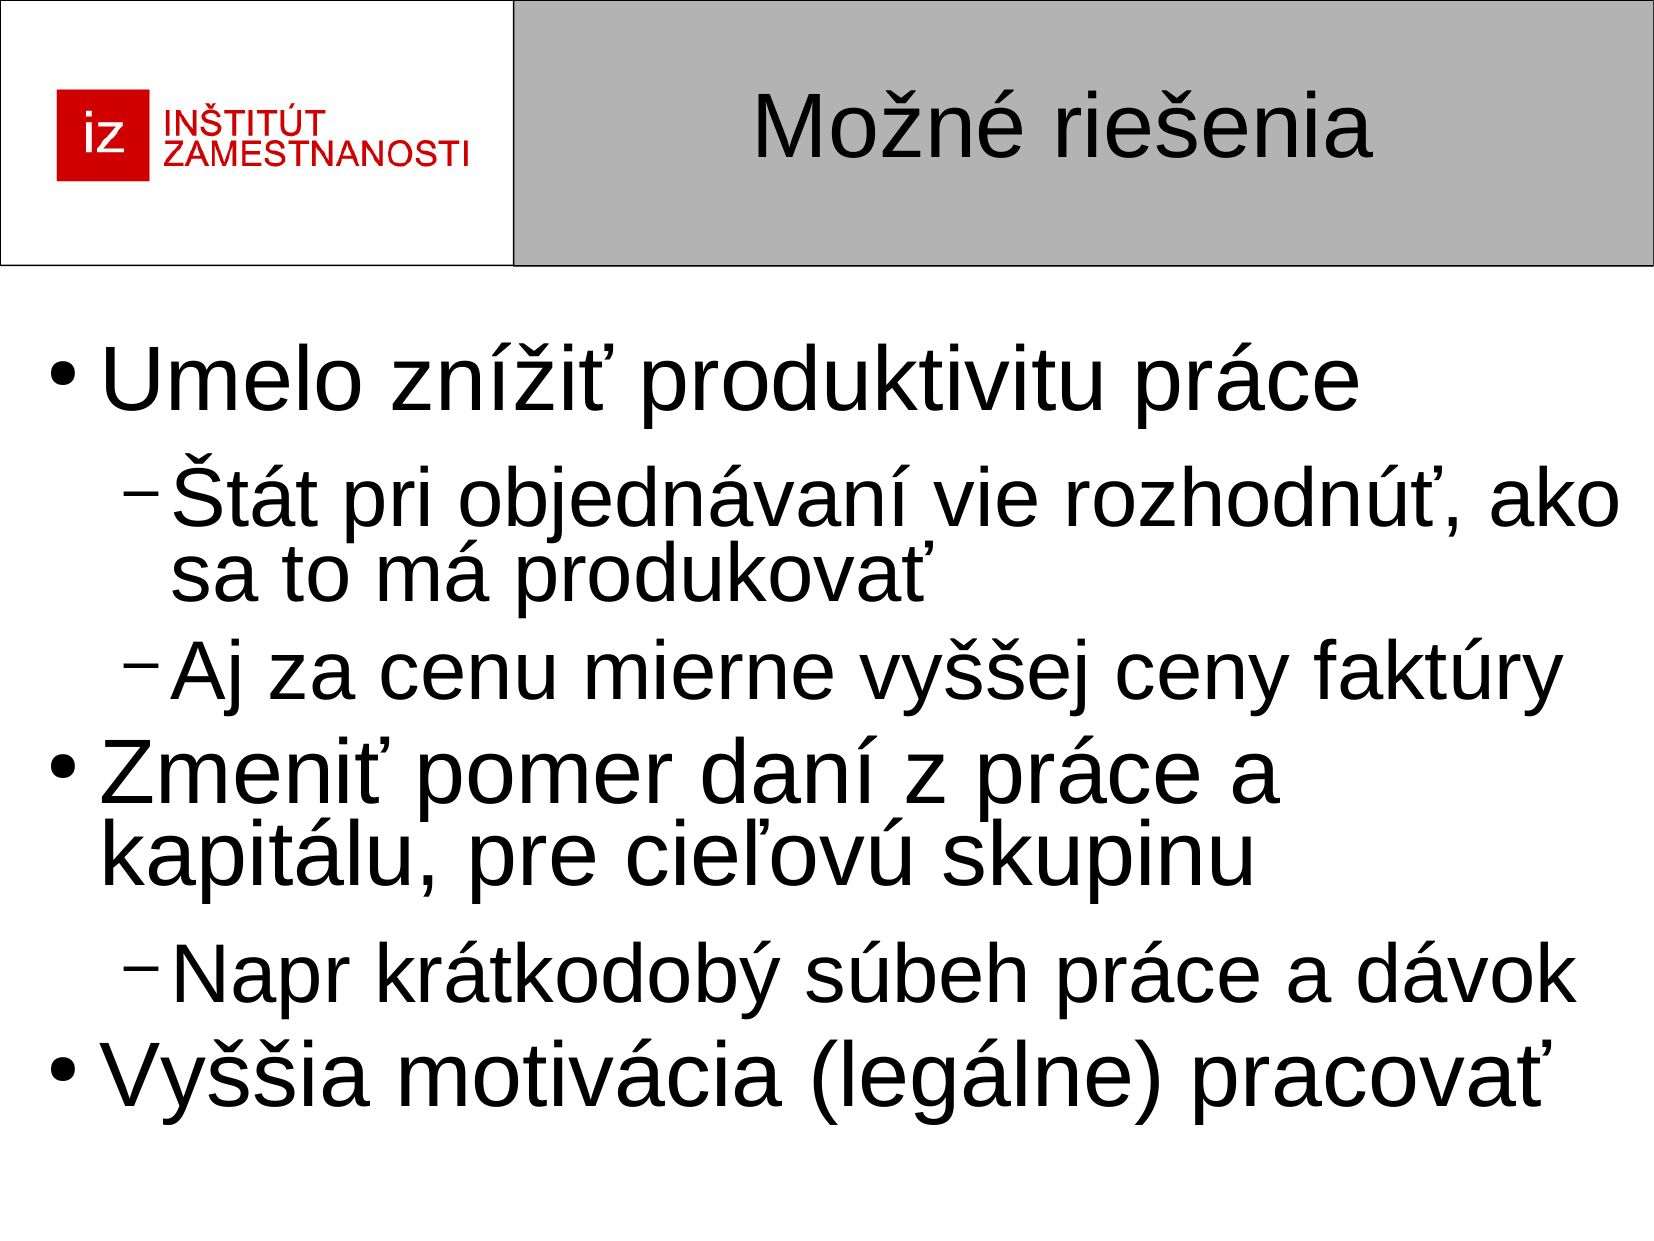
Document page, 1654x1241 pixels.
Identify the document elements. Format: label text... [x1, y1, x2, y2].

list Umelo znížiť produktivitu práce Štát pri objednávaní vie rozhodnúť, ako sa to má produkovať Aj za cenu mierne vyššej ceny faktúry Zmeniť pomer daní z práce a kapitálu, pre cieľovú skupinu Napr krátkodobý súbeh práce a dávok Vyššia motivácia (legálne) pracovať [29, 344, 1625, 1144]
title Možné riešenia [561, 29, 1565, 237]
picture [5, 8, 512, 257]
